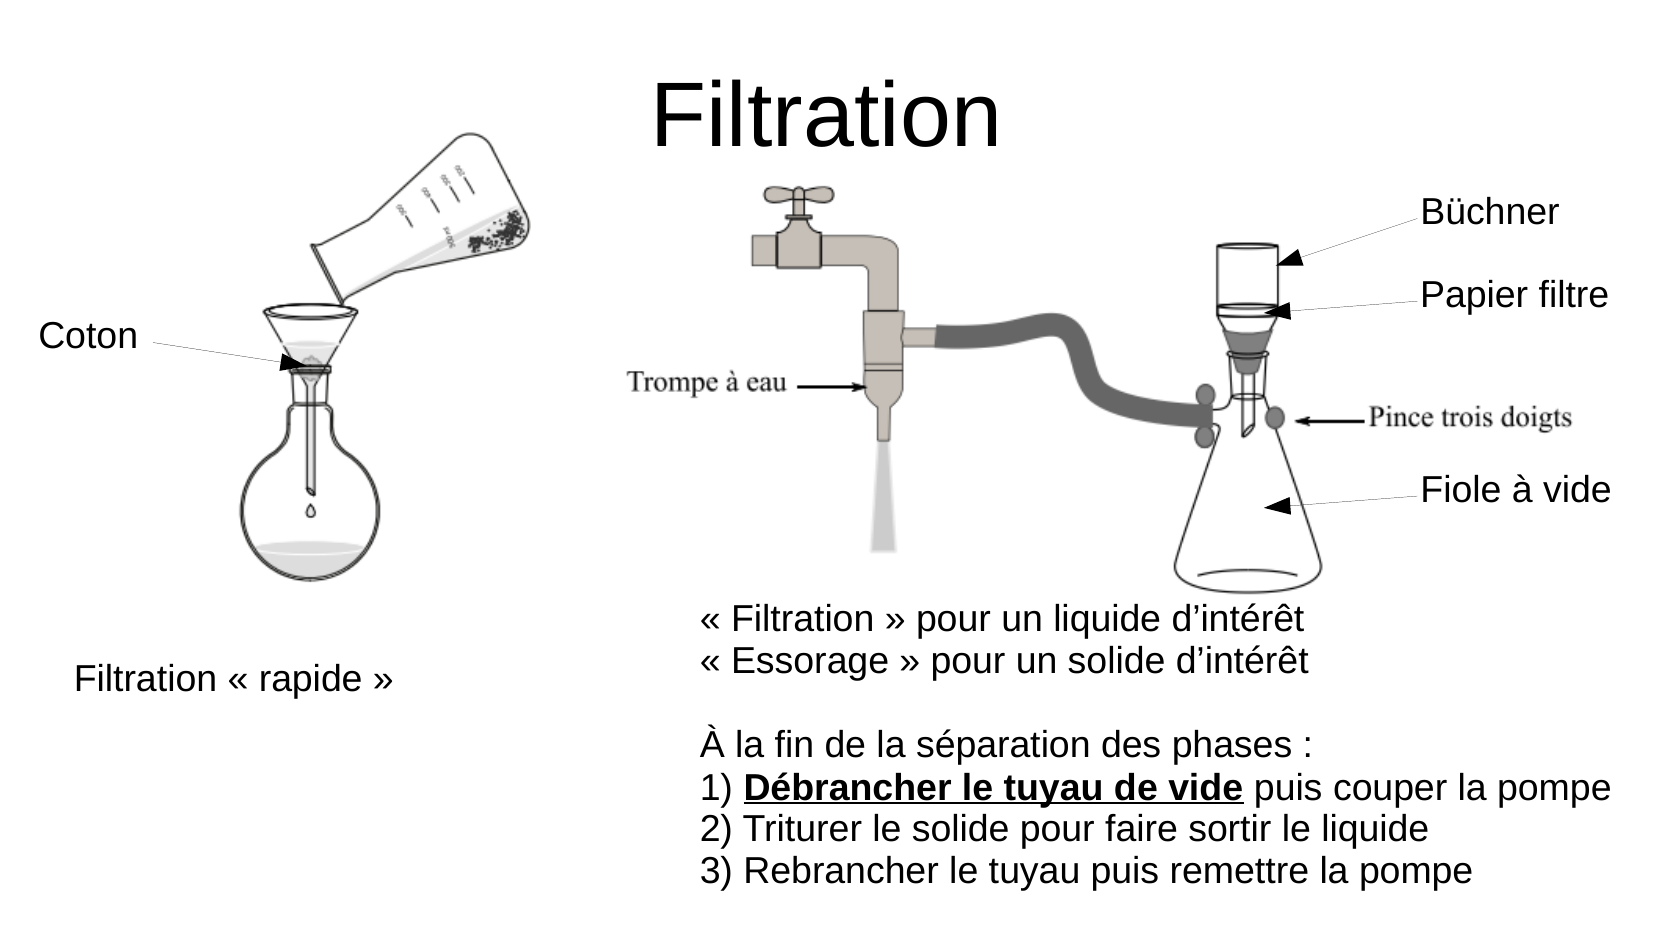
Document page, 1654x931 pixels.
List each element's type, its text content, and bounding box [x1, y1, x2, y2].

text_box Büchner [1405, 183, 1575, 240]
text_box Filtration « rapide » [59, 649, 409, 707]
picture [602, 177, 1626, 621]
text_box Coton [23, 307, 154, 364]
text_box « Filtration » pour un liquide d’intérêt « Essorage » pour un solide d’intérêt À la fin de la séparation des phases : 1) Débrancher le tuyau de vide puis couper la pompe 2) Triturer le solide pour faire sortir le liquide 3) Rebrancher le tuyau puis remettre la pompe [685, 590, 1627, 900]
picture [197, 114, 556, 615]
text_box Fiole à vide [1405, 460, 1627, 518]
title Filtration [82, 37, 1571, 193]
text_box Papier filtre [1405, 265, 1625, 323]
